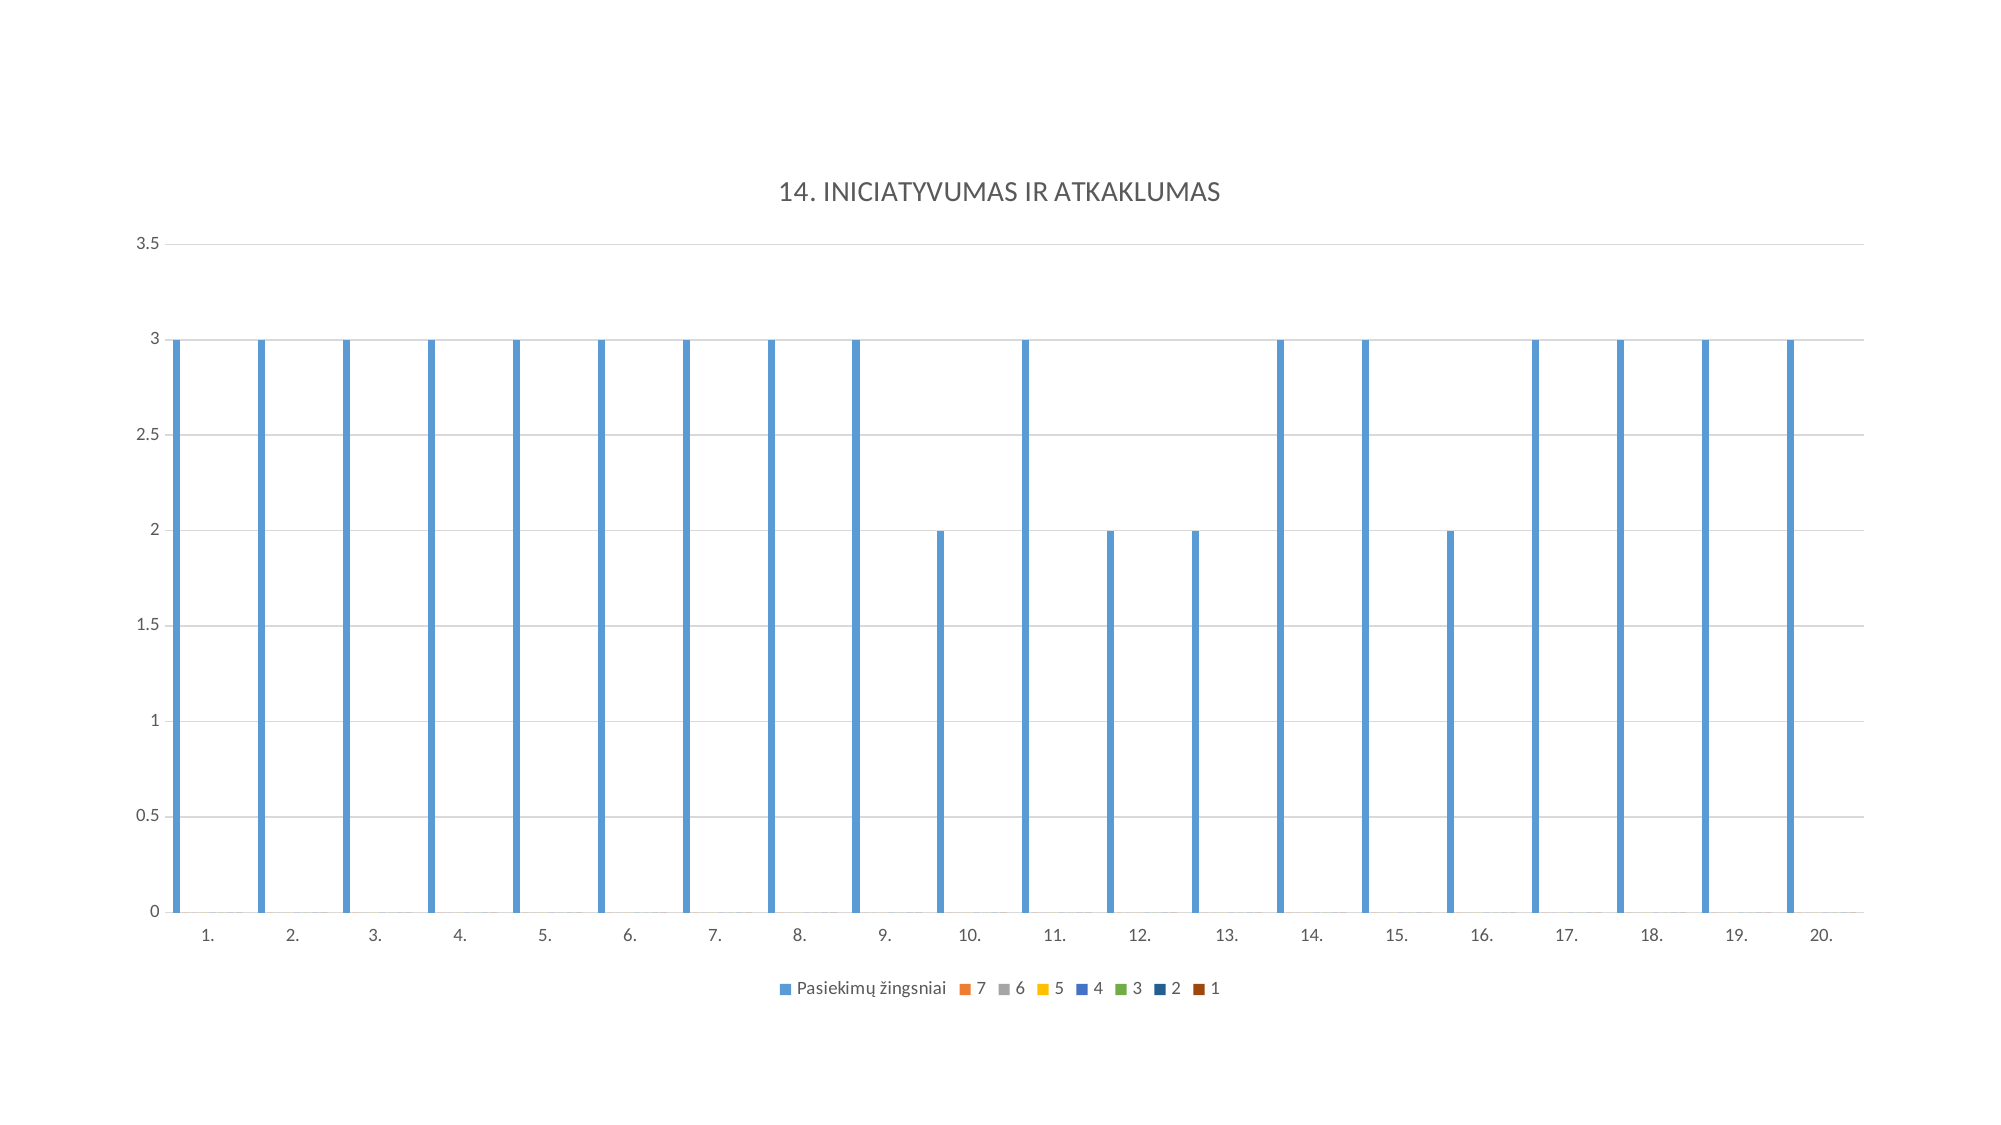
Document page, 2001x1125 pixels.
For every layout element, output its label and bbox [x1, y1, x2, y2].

chart [99, 145, 1900, 1005]
